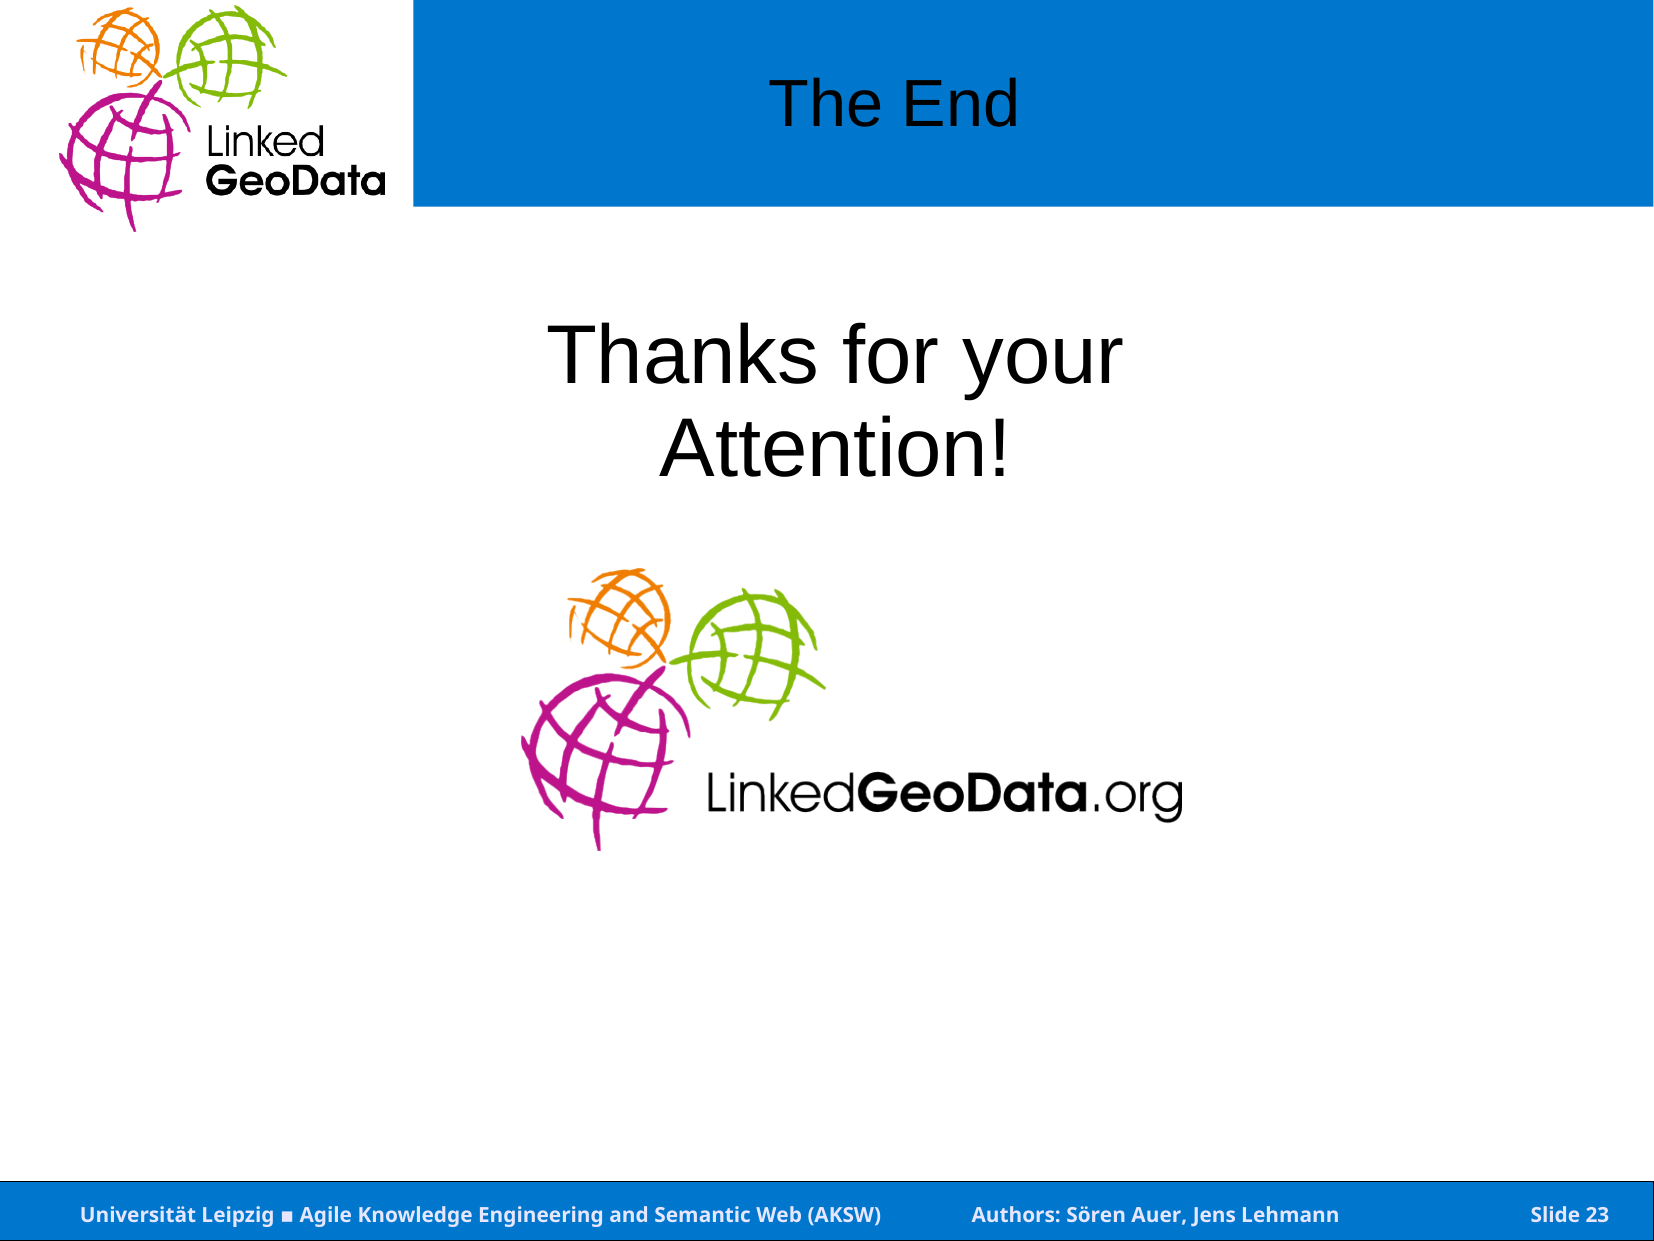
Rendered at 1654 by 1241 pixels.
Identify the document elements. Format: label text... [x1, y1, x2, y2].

picture [59, 5, 385, 232]
text_box Thanks for your Attention! [531, 301, 1182, 502]
picture [521, 568, 1182, 851]
title The End [165, 7, 1625, 200]
